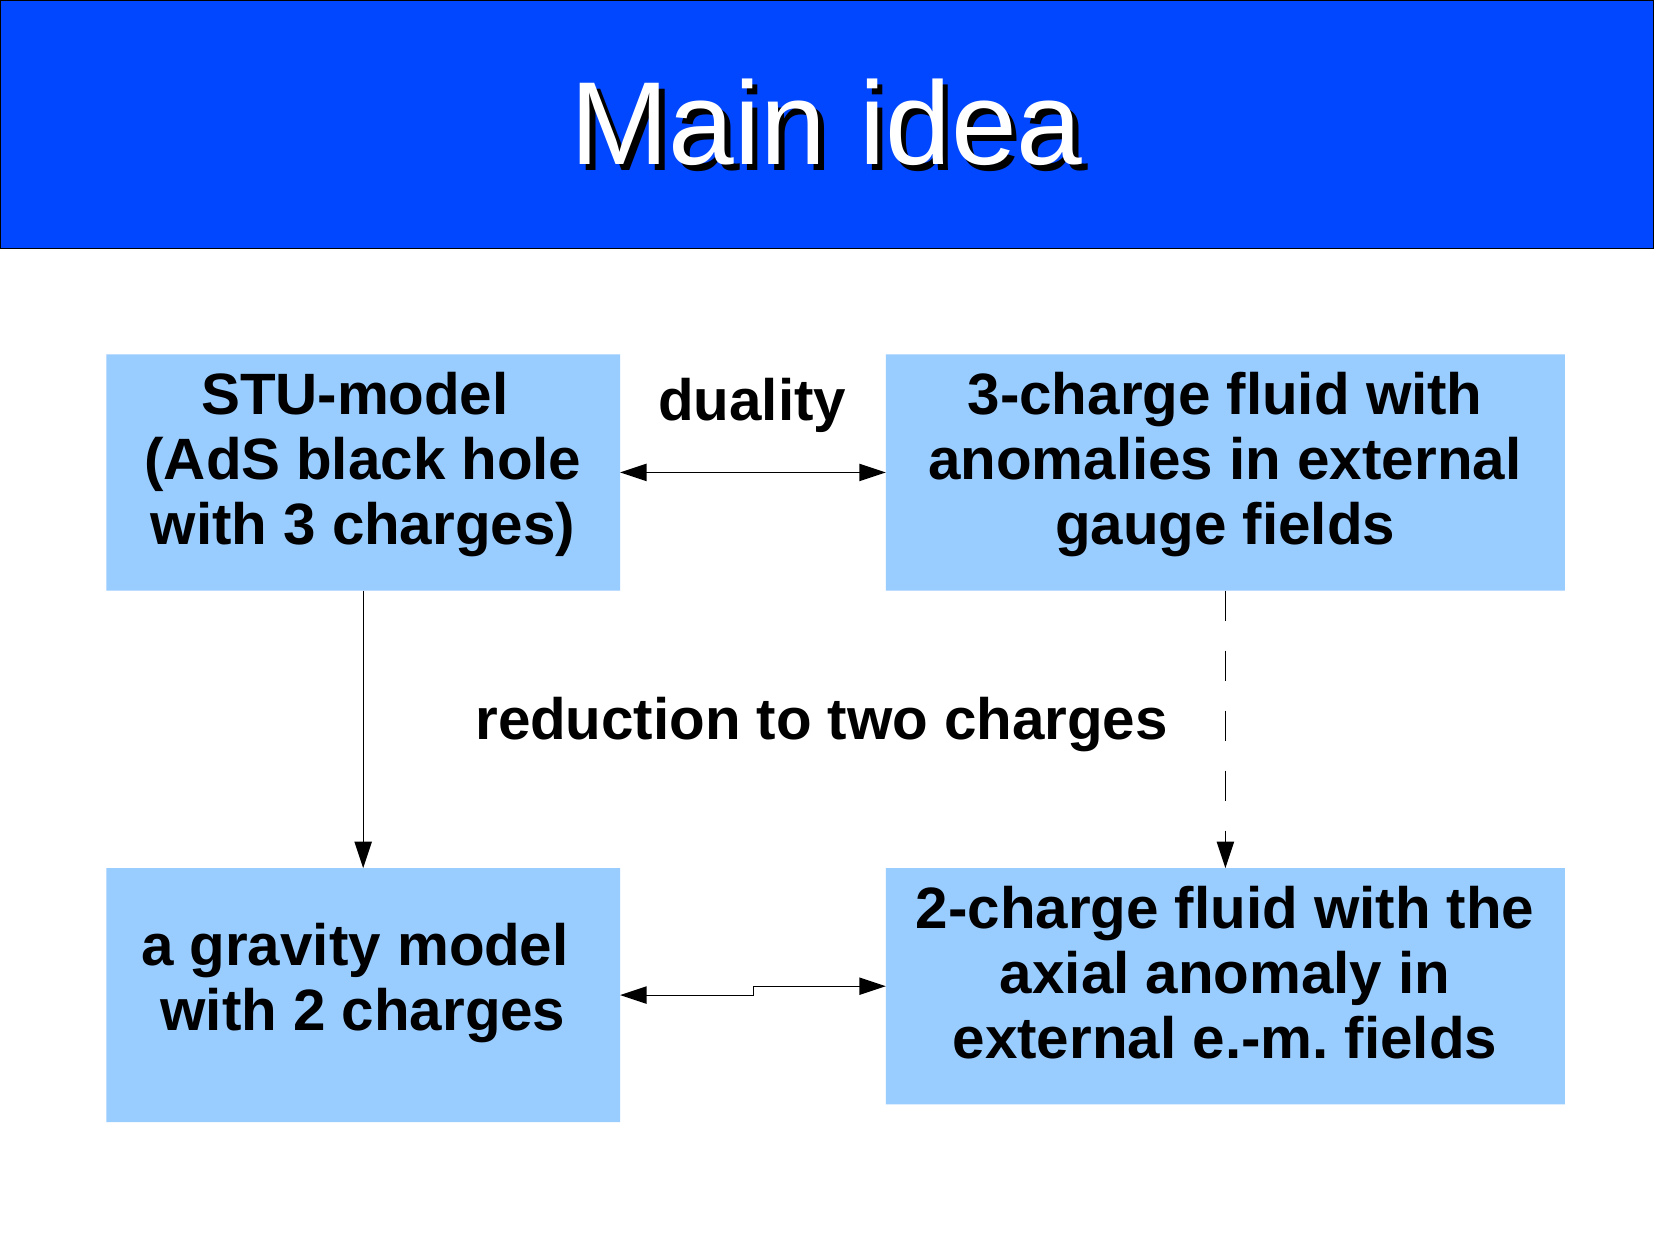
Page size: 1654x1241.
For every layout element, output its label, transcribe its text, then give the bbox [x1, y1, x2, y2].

text_box [0, 0, 82, 249]
text_box a gravity model with 2 charges [106, 868, 621, 1123]
text_box duality [643, 360, 869, 442]
text_box reduction to two charges [460, 679, 1199, 761]
title Main idea [82, 0, 1571, 289]
text_box 2-charge fluid with the axial anomaly in external e.-m. fields [885, 868, 1565, 1105]
text_box STU-model (AdS black hole with 3 charges) [106, 354, 621, 591]
text_box [1571, 0, 1654, 249]
text_box 3-charge fluid with anomalies in external gauge fields [885, 354, 1565, 591]
